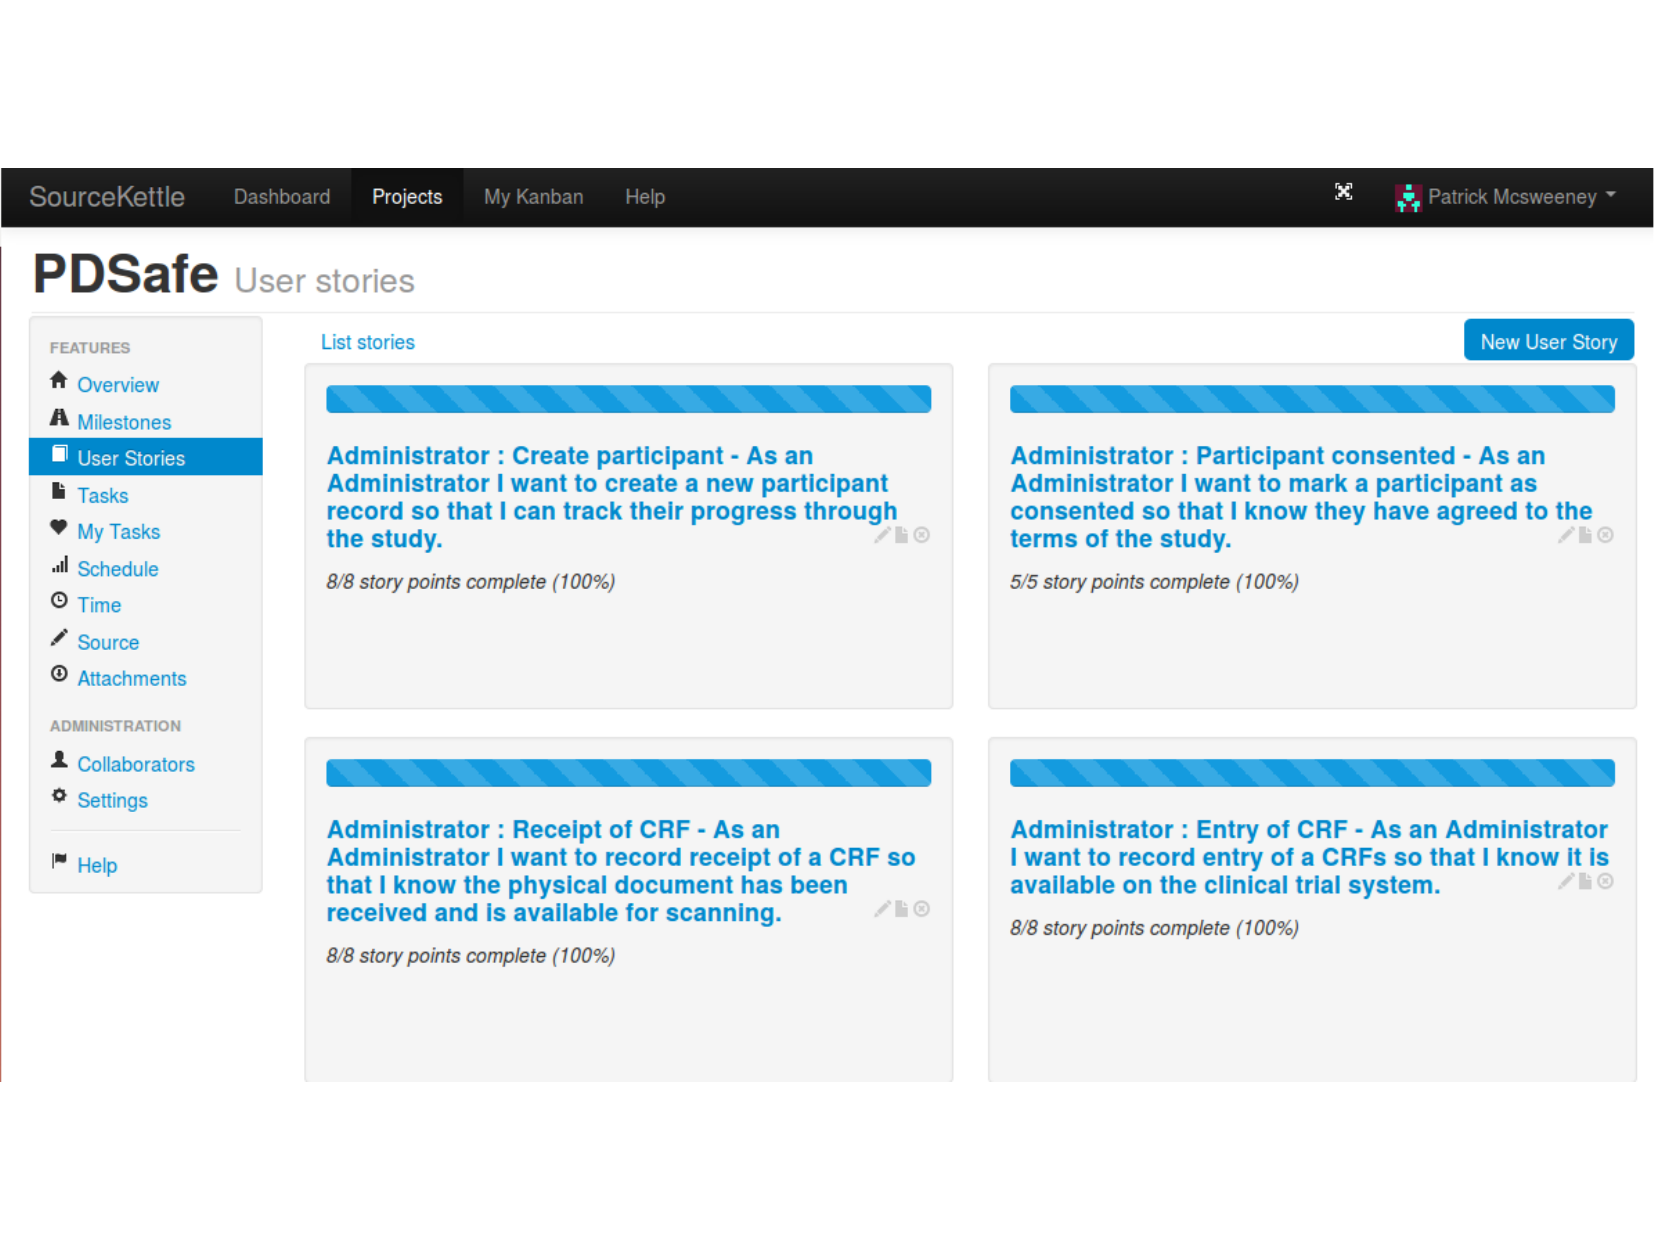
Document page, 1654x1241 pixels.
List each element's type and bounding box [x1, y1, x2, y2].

picture [0, 168, 1654, 1082]
